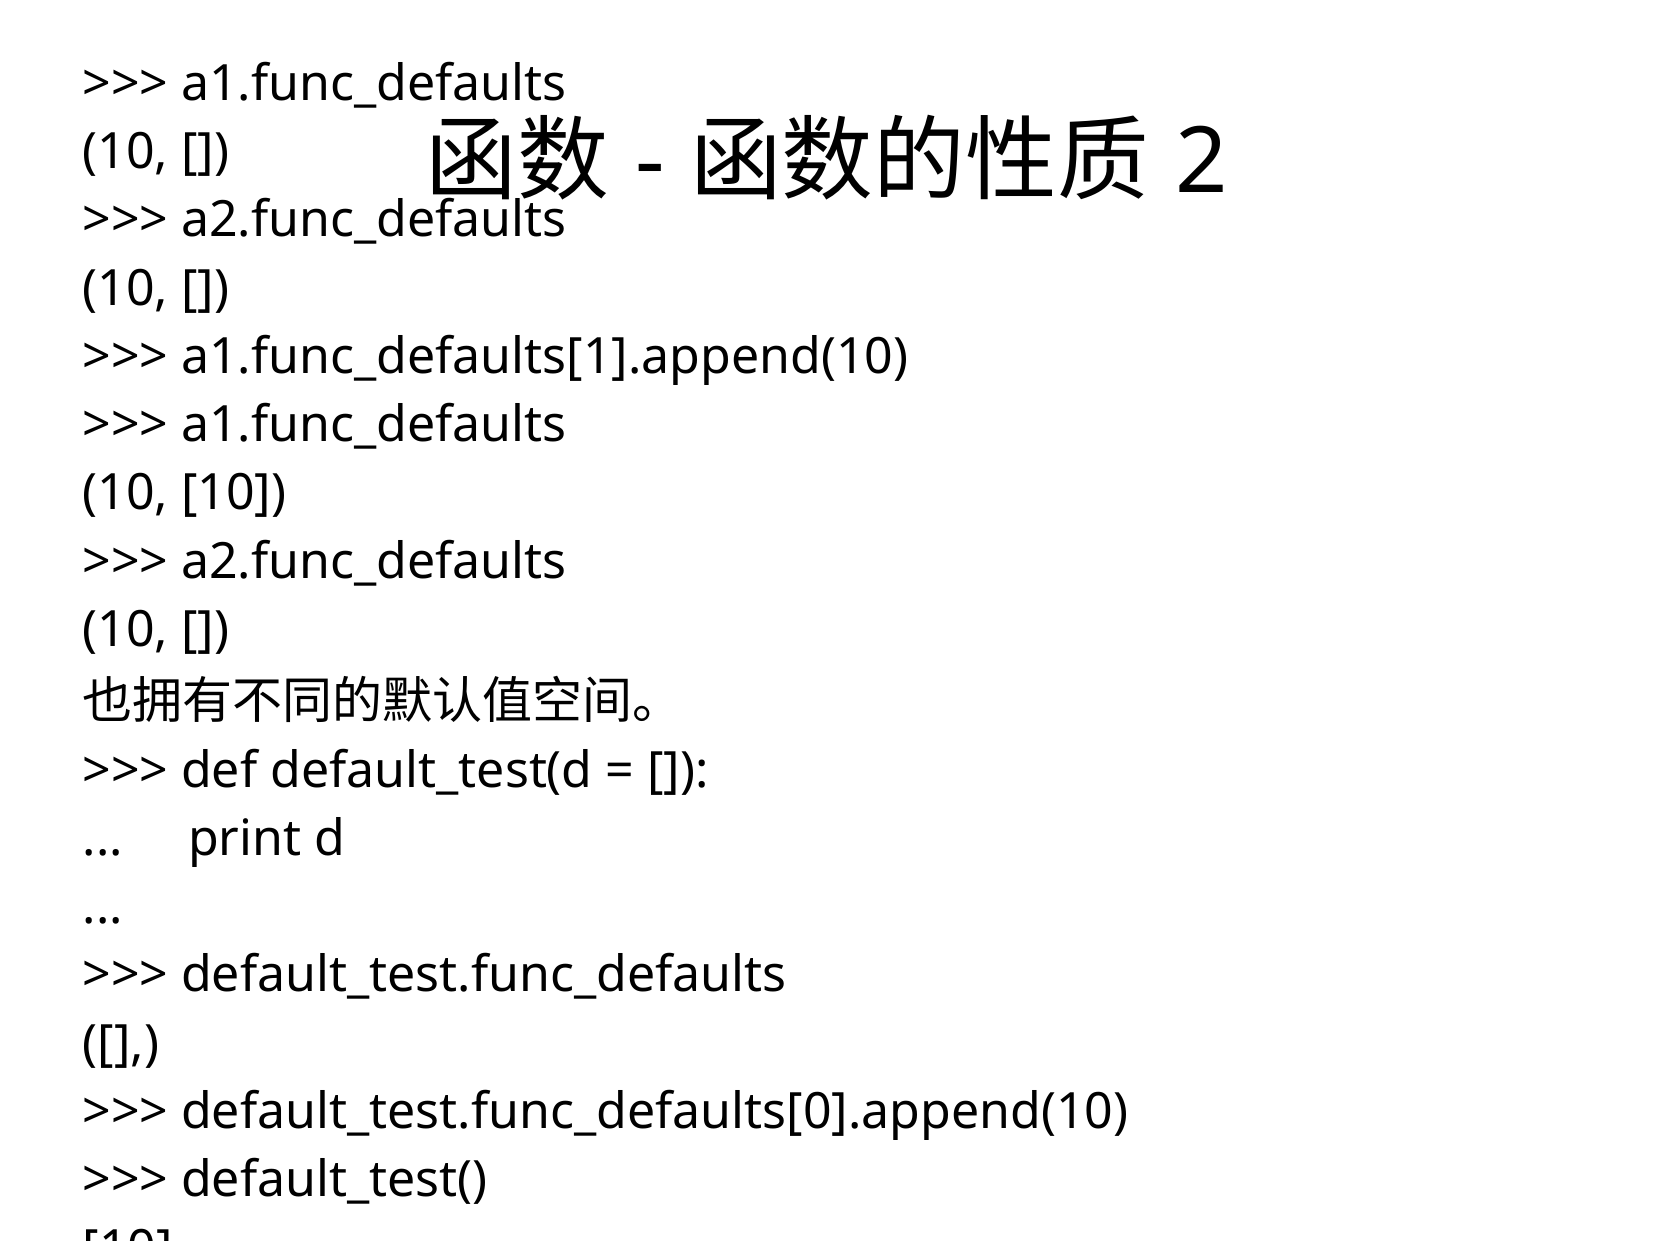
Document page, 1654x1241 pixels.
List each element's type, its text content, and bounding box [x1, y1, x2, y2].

title 函数-函数的性质2 [82, 56, 1571, 200]
subtitle >>> a1.func_defaults (10, []) >>> a2.func_defaults (10, []) >>> a1.func_defaults[1].append(10) >>> a1.func_defaults (10, [10]) >>> a2.func_defaults (10, []) 也拥有不同的默认值空间。 >>> def default_test(d = []): ... print d ... >>> default_test.func_defaults ([],) >>> default_test.func_defaults[0].append(10) >>> default_test() [10] 然而同一次生成的默认值空间是共享的，哪怕多次运行。 [82, 200, 1571, 1199]
